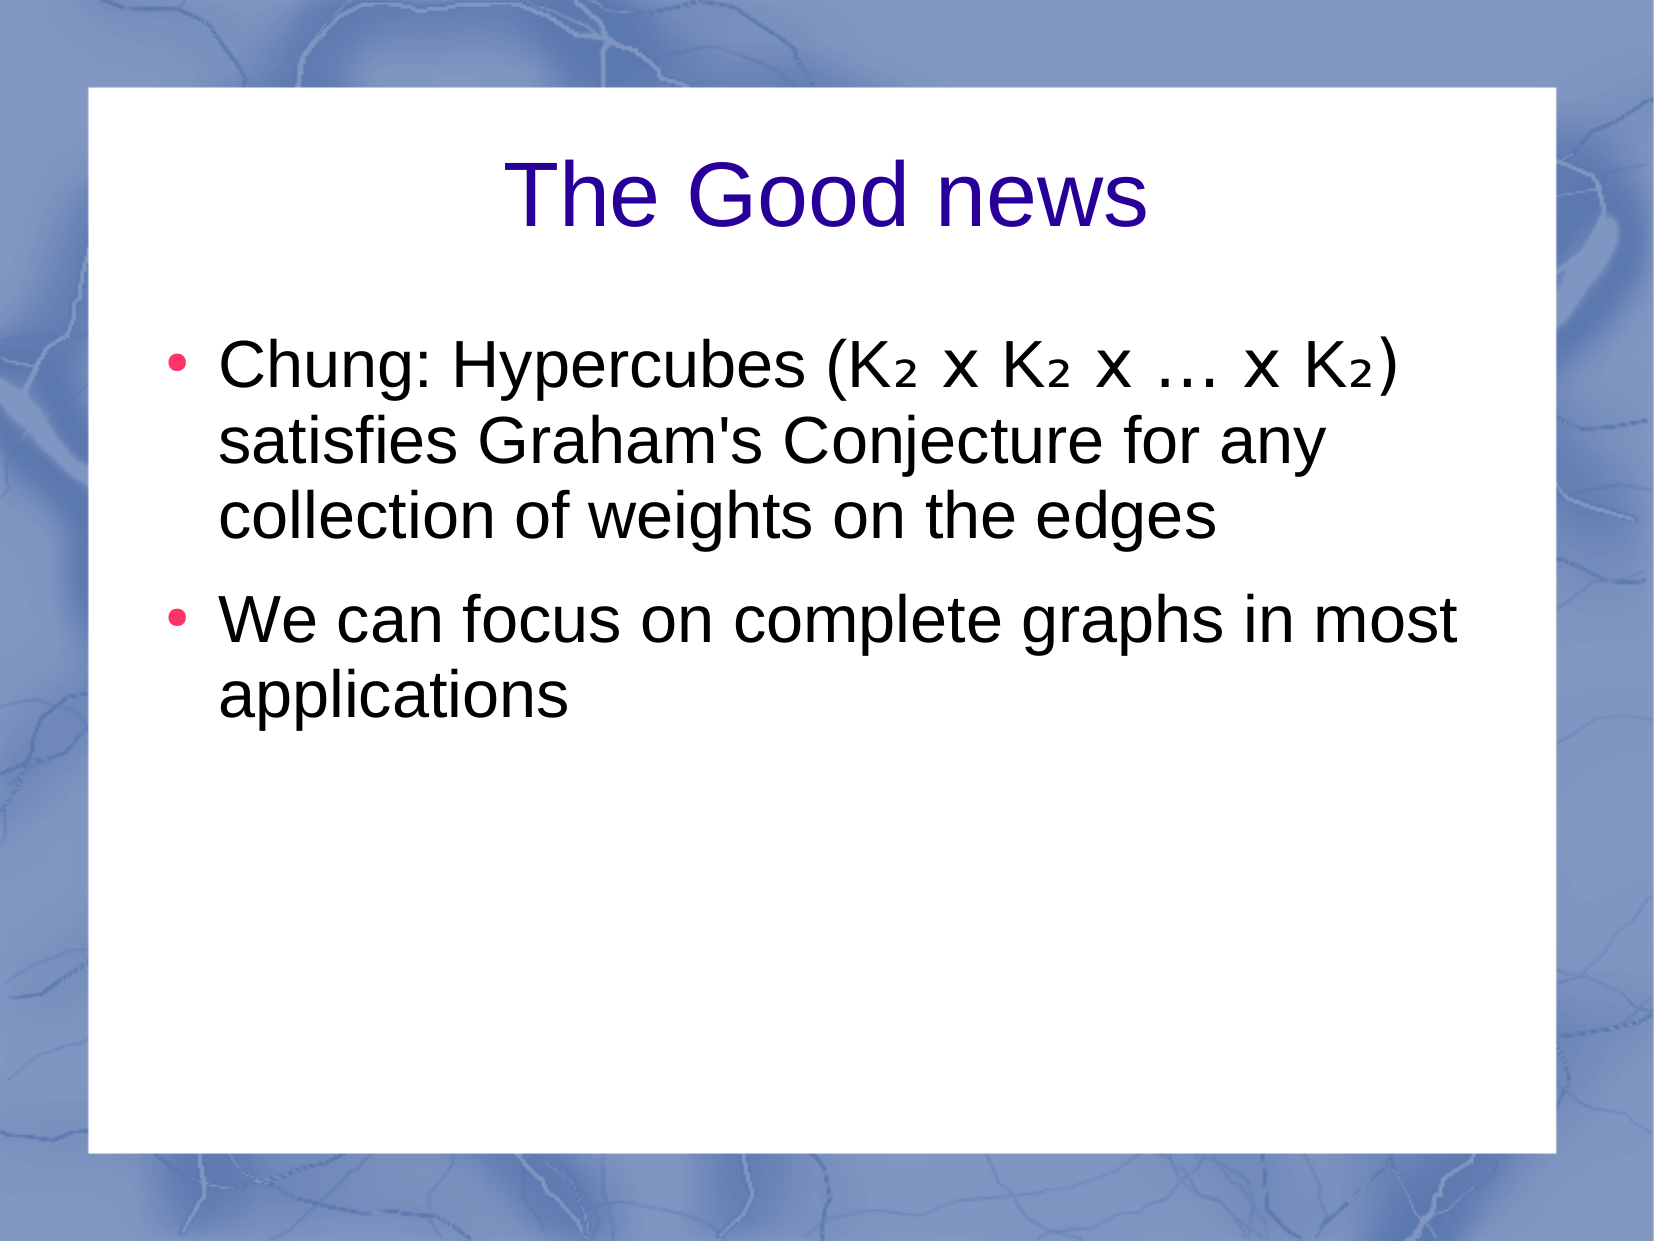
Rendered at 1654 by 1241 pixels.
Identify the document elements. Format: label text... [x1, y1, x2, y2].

title The Good news [118, 98, 1536, 291]
picture [0, 0, 1654, 1241]
list Chung: Hypercubes (K₂ x K₂ x … x K₂) satisfies Graham's Conjecture for any collection of weights on the edges We can focus on complete graphs in most applications [147, 325, 1506, 1130]
